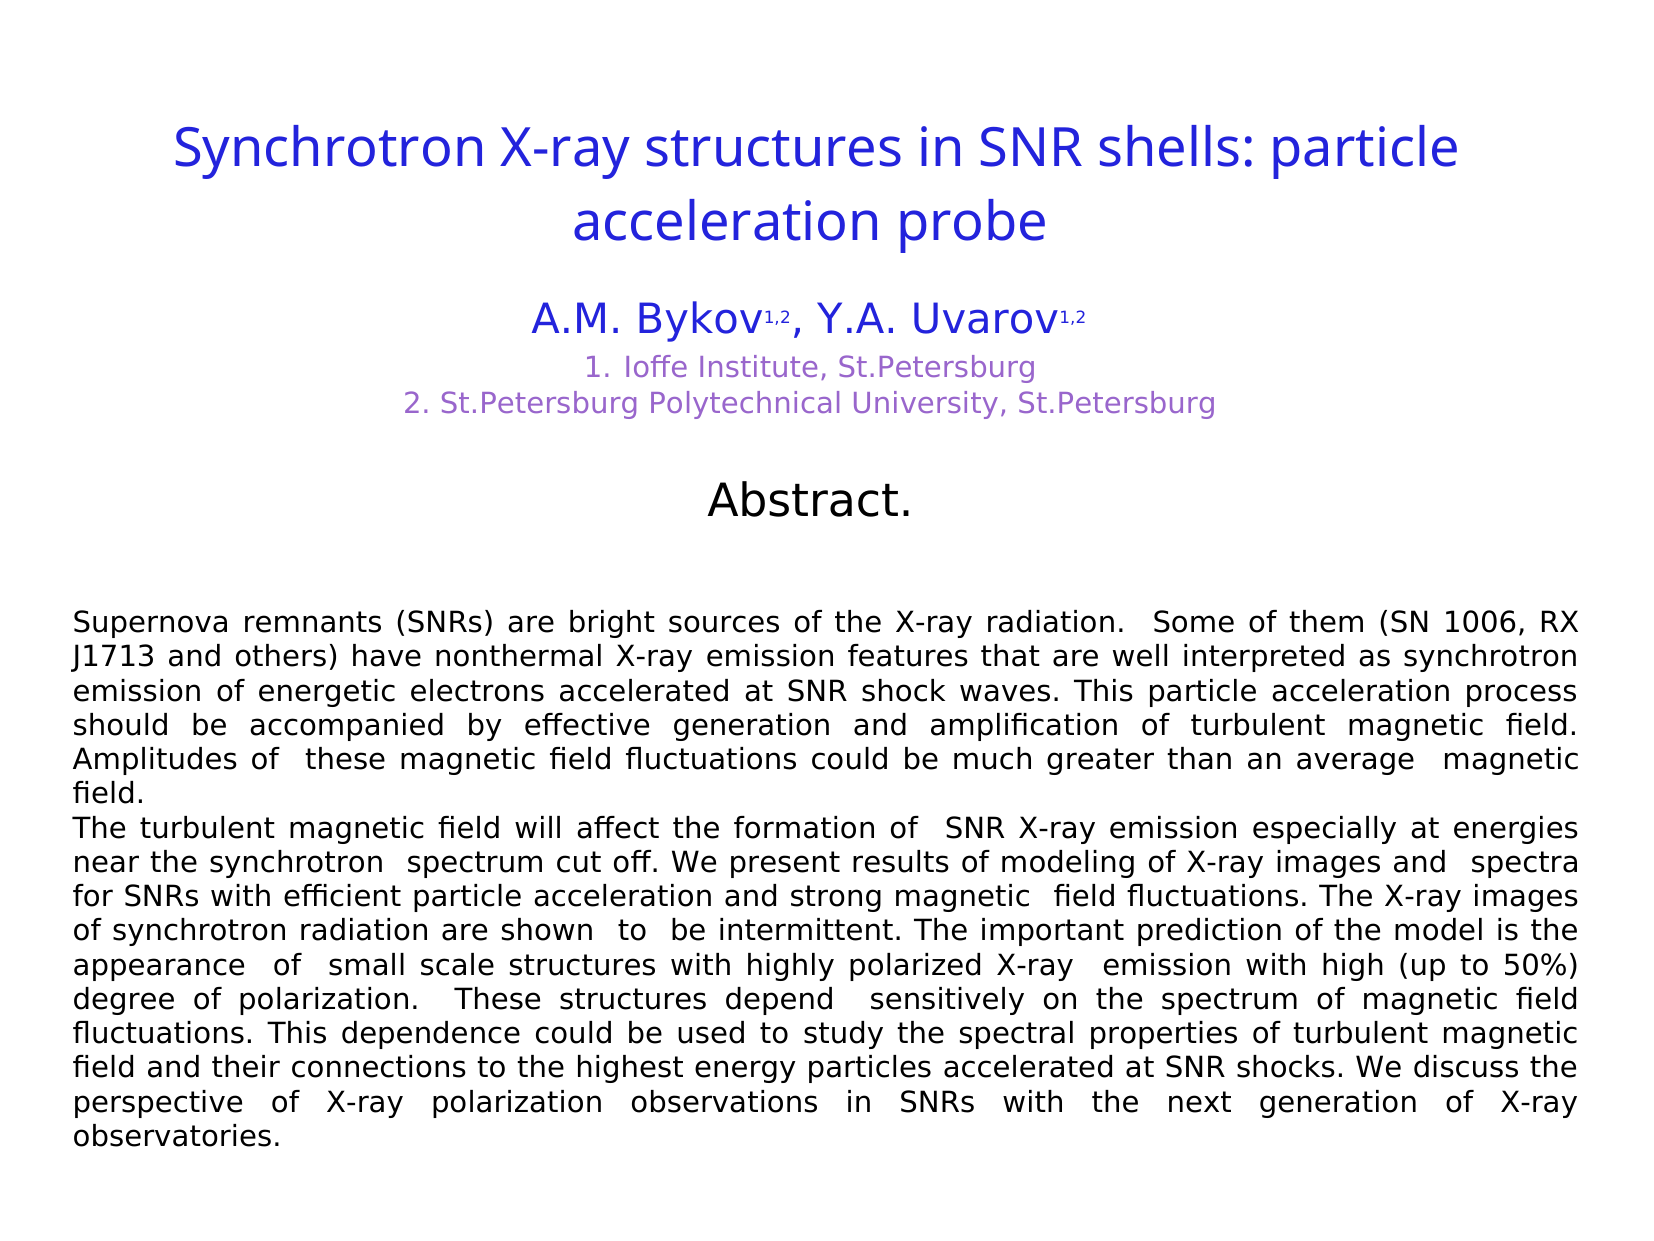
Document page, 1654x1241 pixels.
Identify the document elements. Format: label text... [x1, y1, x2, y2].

title Synchrotron X-ray structures in SNR shells: particle acceleration probe A.M. Bykov1,2, Y.A. Uvarov1,2 1. Ioffe Institute, St.Petersburg 2. St.Petersburg Polytechnical University, St.Petersburg Abstract. [26, 59, 1595, 577]
text_box Supernova remnants (SNRs) are bright sources of the X-ray radiation. Some of them (SN 1006, RX J1713 and others) have nonthermal X-ray emission features that are well interpreted as synchrotron emission of energetic electrons accelerated at SNR shock waves. This particle acceleration process should be accompanied by effective generation and amplification of turbulent magnetic field. Amplitudes of these magnetic field fluctuations could be much greater than an average magnetic field. The turbulent magnetic field will affect the formation of SNR X-ray emission especially at energies near the synchrotron spectrum cut off. We present results of modeling of X-ray images and spectra for SNRs with efficient particle acceleration and strong magnetic field fluctuations. The X-ray images of synchrotron radiation are shown to be intermittent. The important prediction of the model is the appearance of small scale structures with highly polarized X-ray emission with high (up to 50%) degree of polarization. These structures depend sensitively on the spectrum of magnetic field fluctuations. This dependence could be used to study the spectral properties of turbulent magnetic field and their connections to the highest energy particles accelerated at SNR shocks. We discuss the perspective of X-ray polarization observations in SNRs with the next generation of X-ray observatories. [57, 597, 1595, 1161]
